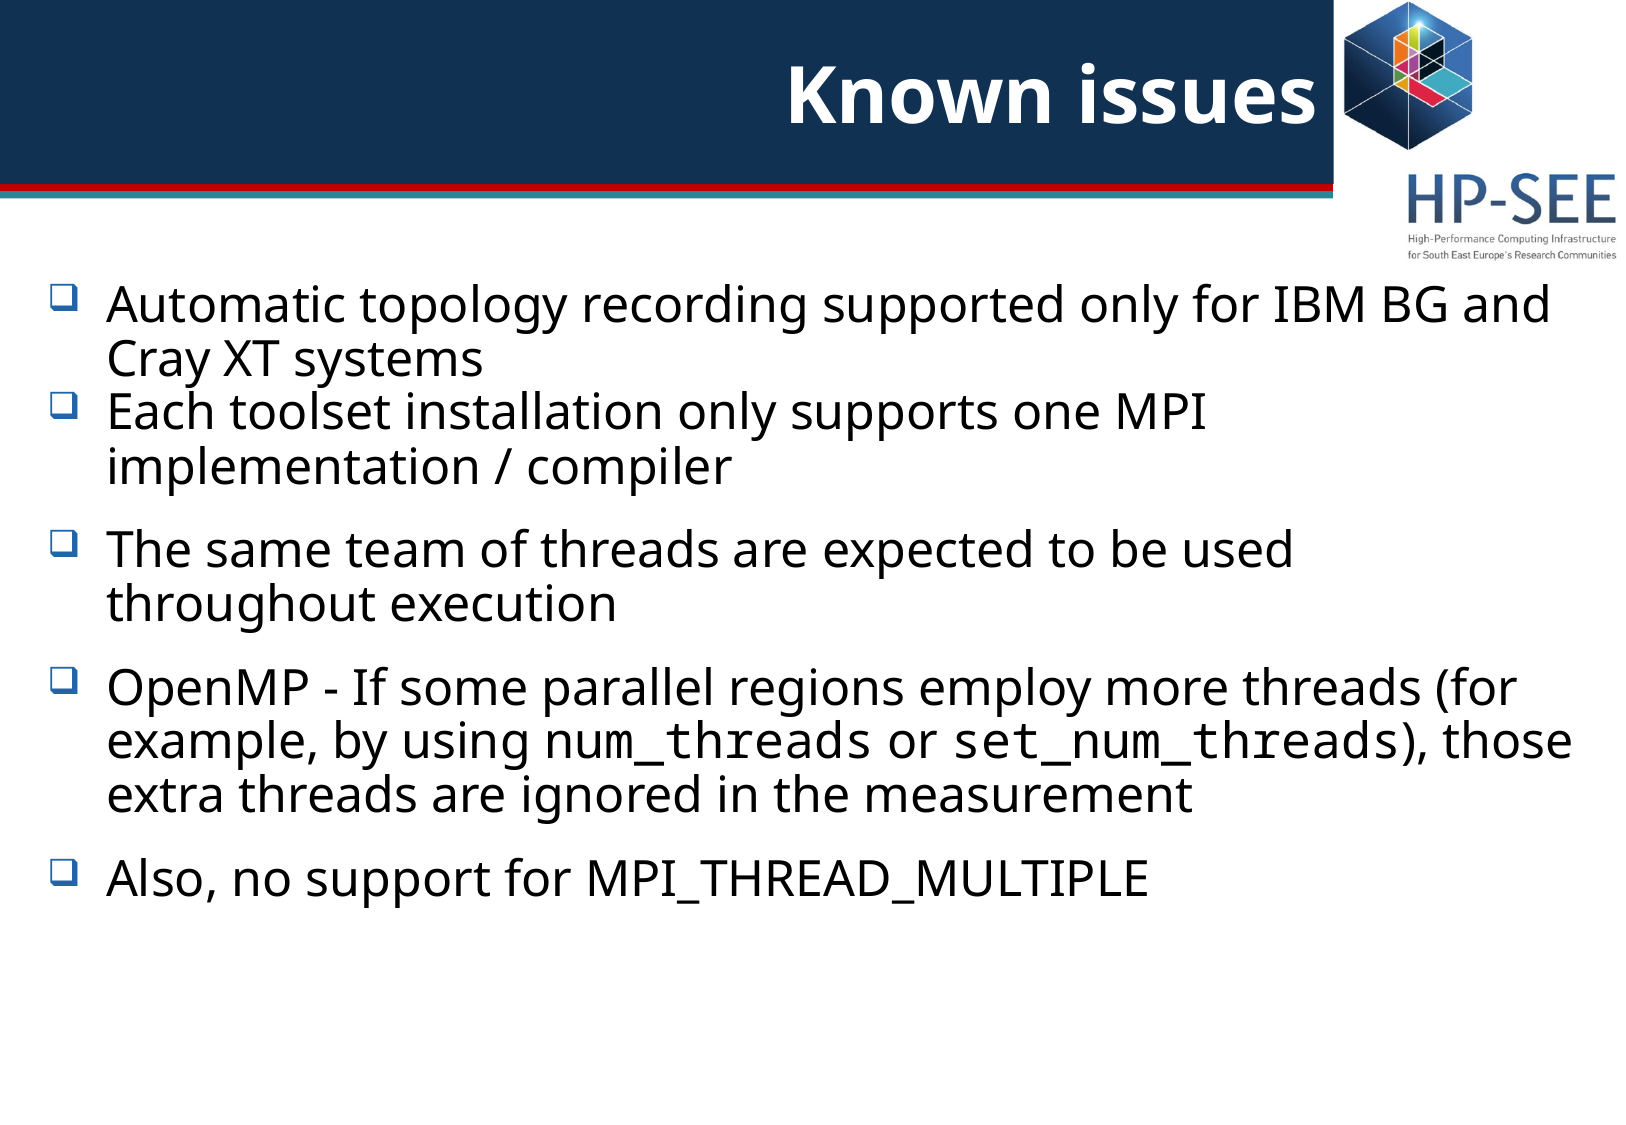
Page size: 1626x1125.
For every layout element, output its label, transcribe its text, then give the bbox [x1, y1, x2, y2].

list Automatic topology recording supported only for IBM BG and Cray XT systems Each toolset installation only supports one MPI implementation / compiler The same team of threads are expected to be used throughout execution OpenMP - If some parallel regions employ more threads (for example, by using num_threads or set_num_threads), those extra threads are ignored in the measurement Also, no support for MPI_THREAD_MULTIPLE [31, 271, 1593, 1079]
title Known issues [0, 0, 1334, 184]
picture [1333, 0, 1625, 263]
